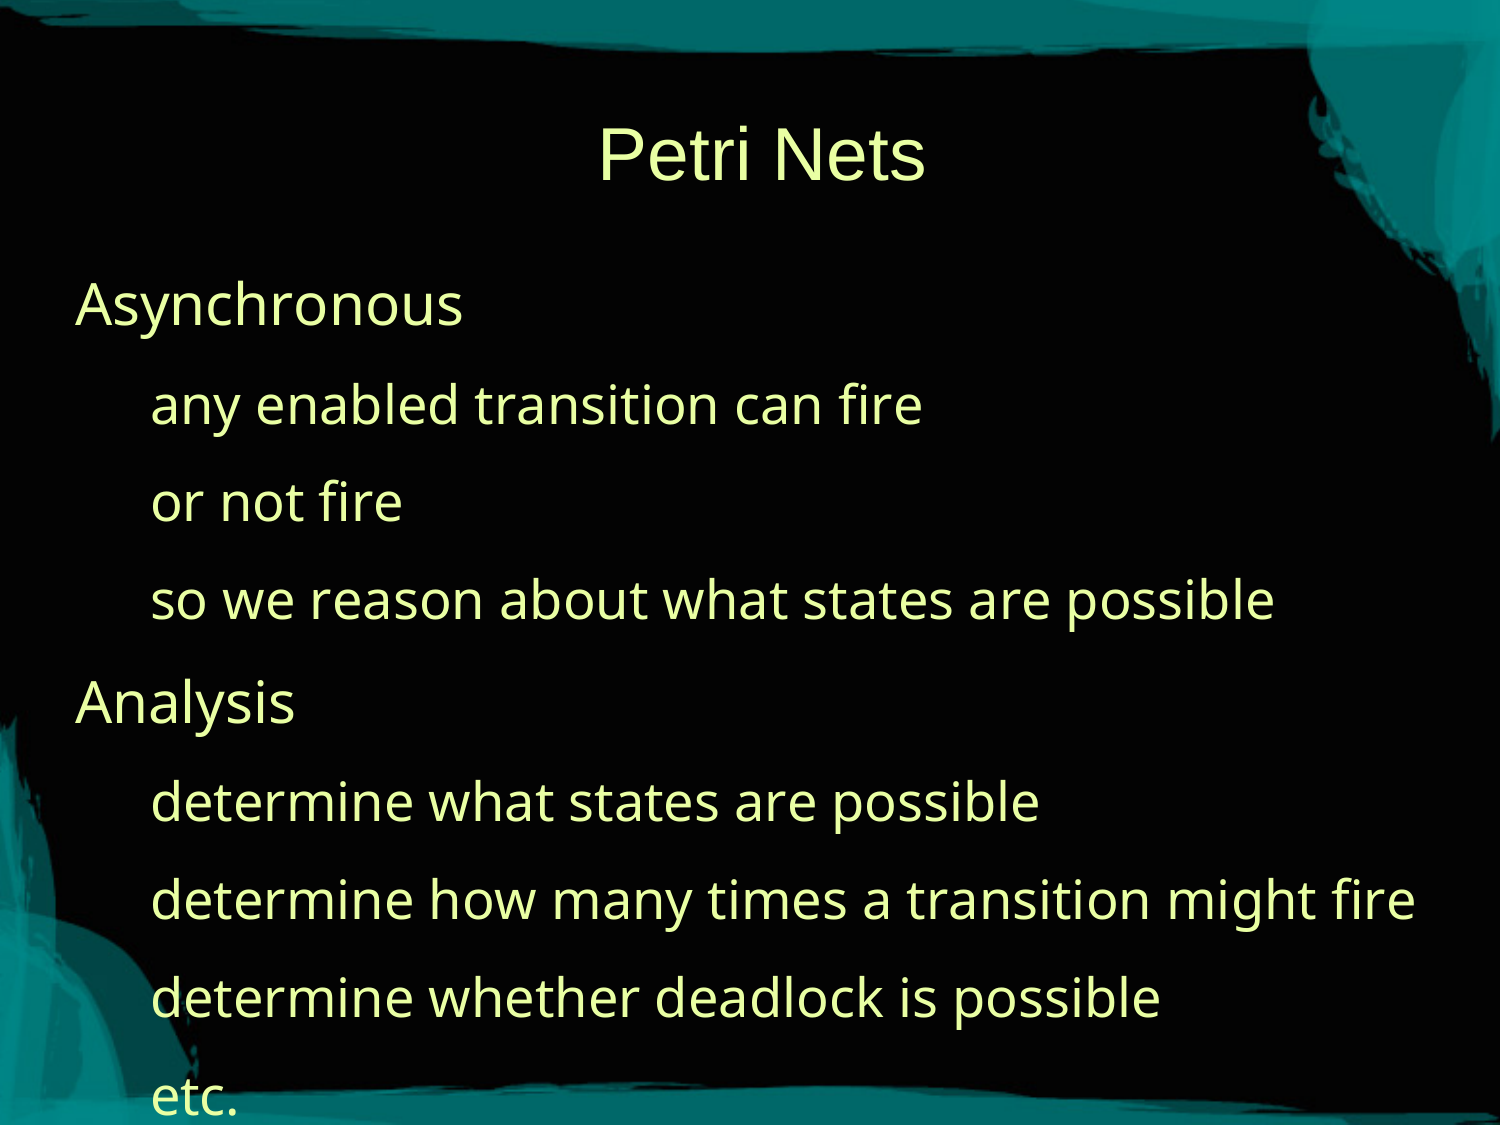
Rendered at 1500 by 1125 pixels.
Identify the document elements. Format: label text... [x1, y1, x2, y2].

list Asynchronous any enabled transition can fire or not fire so we reason about what states are possible Analysis determine what states are possible determine how many times a transition might fire determine whether deadlock is possible etc. [75, 263, 1425, 1125]
title Petri Nets [262, 7, 1263, 263]
picture [0, 0, 1500, 1125]
